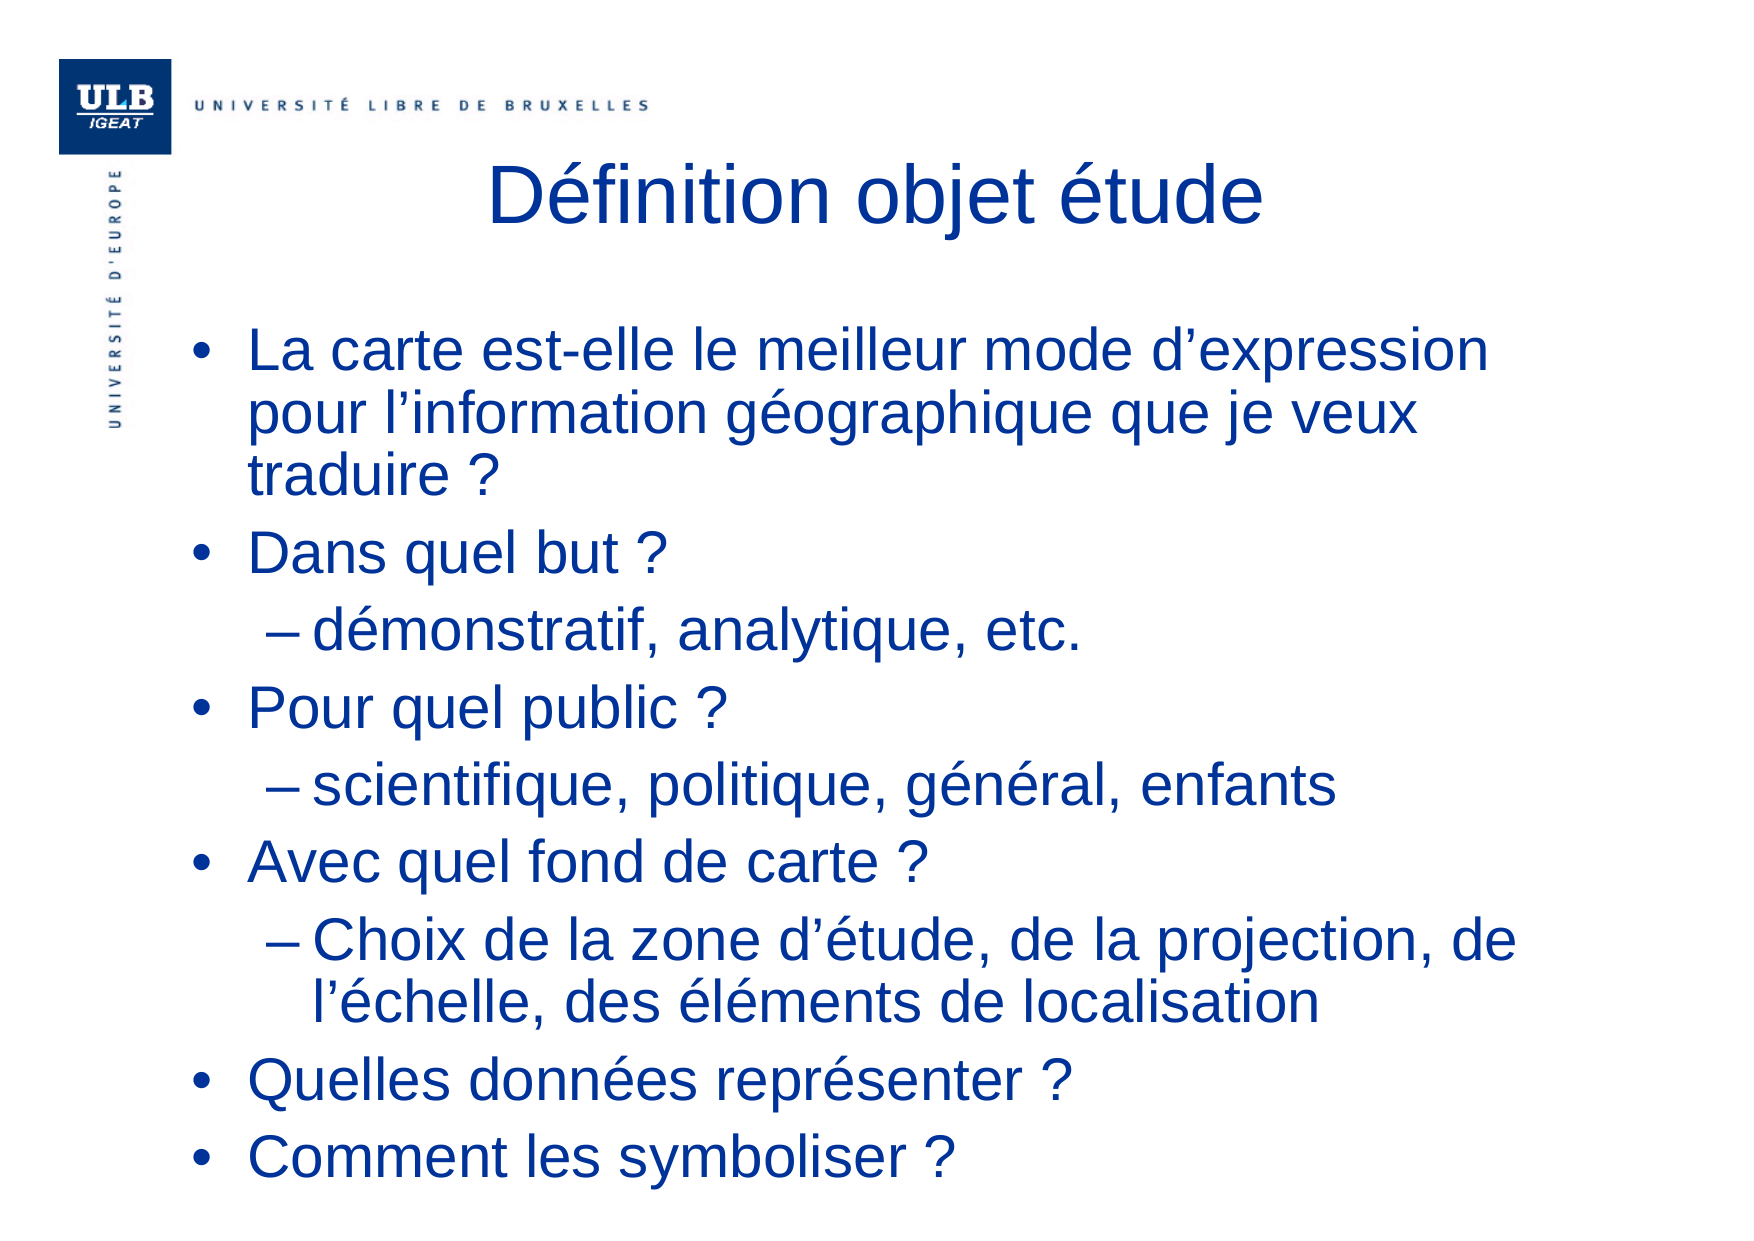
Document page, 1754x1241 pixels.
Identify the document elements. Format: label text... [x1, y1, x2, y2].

title Définition objet étude [140, 79, 1613, 315]
list La carte est-elle le meilleur mode d’expression pour l’information géographique que je veux traduire ? Dans quel but ? démonstratif, analytique, etc. Pour quel public ? scientifique, politique, général, enfants Avec quel fond de carte ? Choix de la zone d’étude, de la projection, de l’échelle, des éléments de localisation Quelles données représenter ? Comment les symboliser ? [140, 320, 1613, 1201]
picture [59, 59, 1695, 1182]
